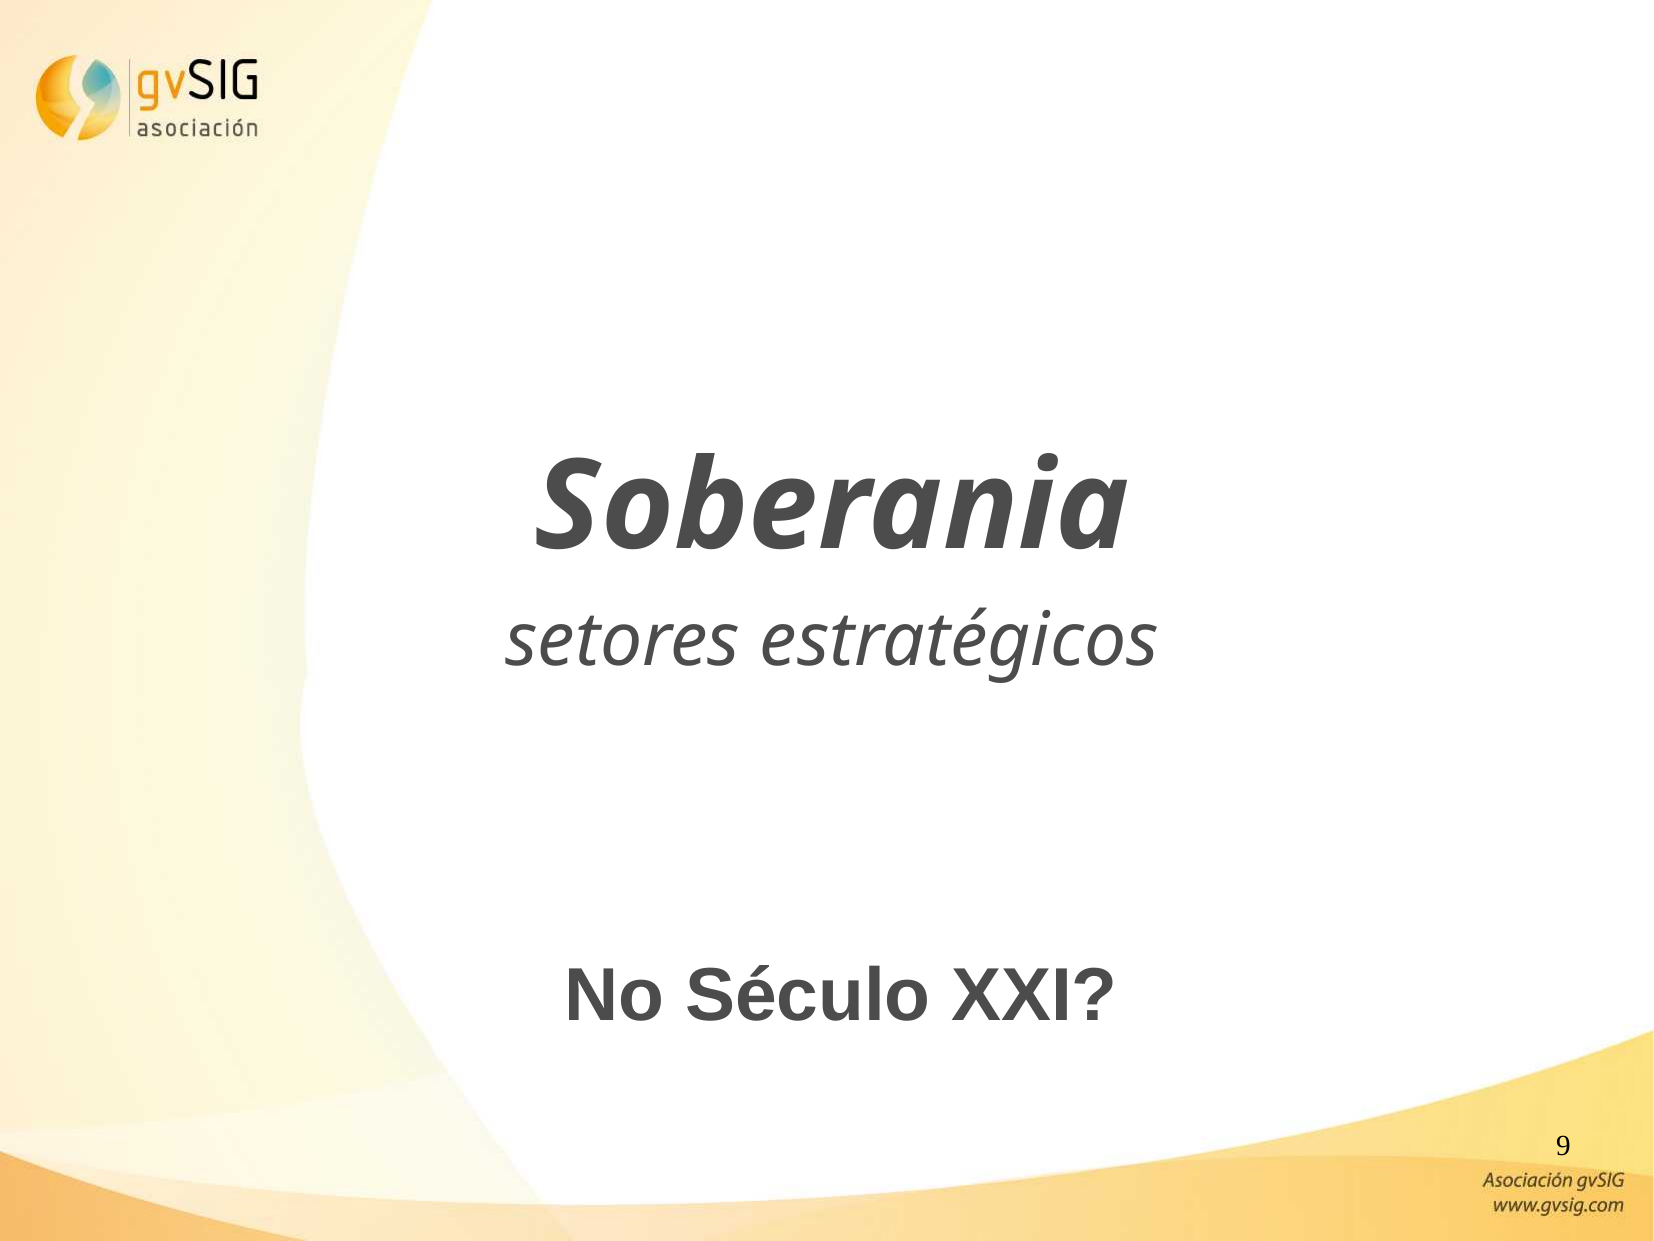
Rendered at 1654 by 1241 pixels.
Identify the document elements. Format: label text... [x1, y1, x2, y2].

text_box No Século XXI? [147, 944, 1536, 1044]
title Soberania setores estratégicos [242, 434, 1424, 668]
picture [0, 0, 1654, 1241]
